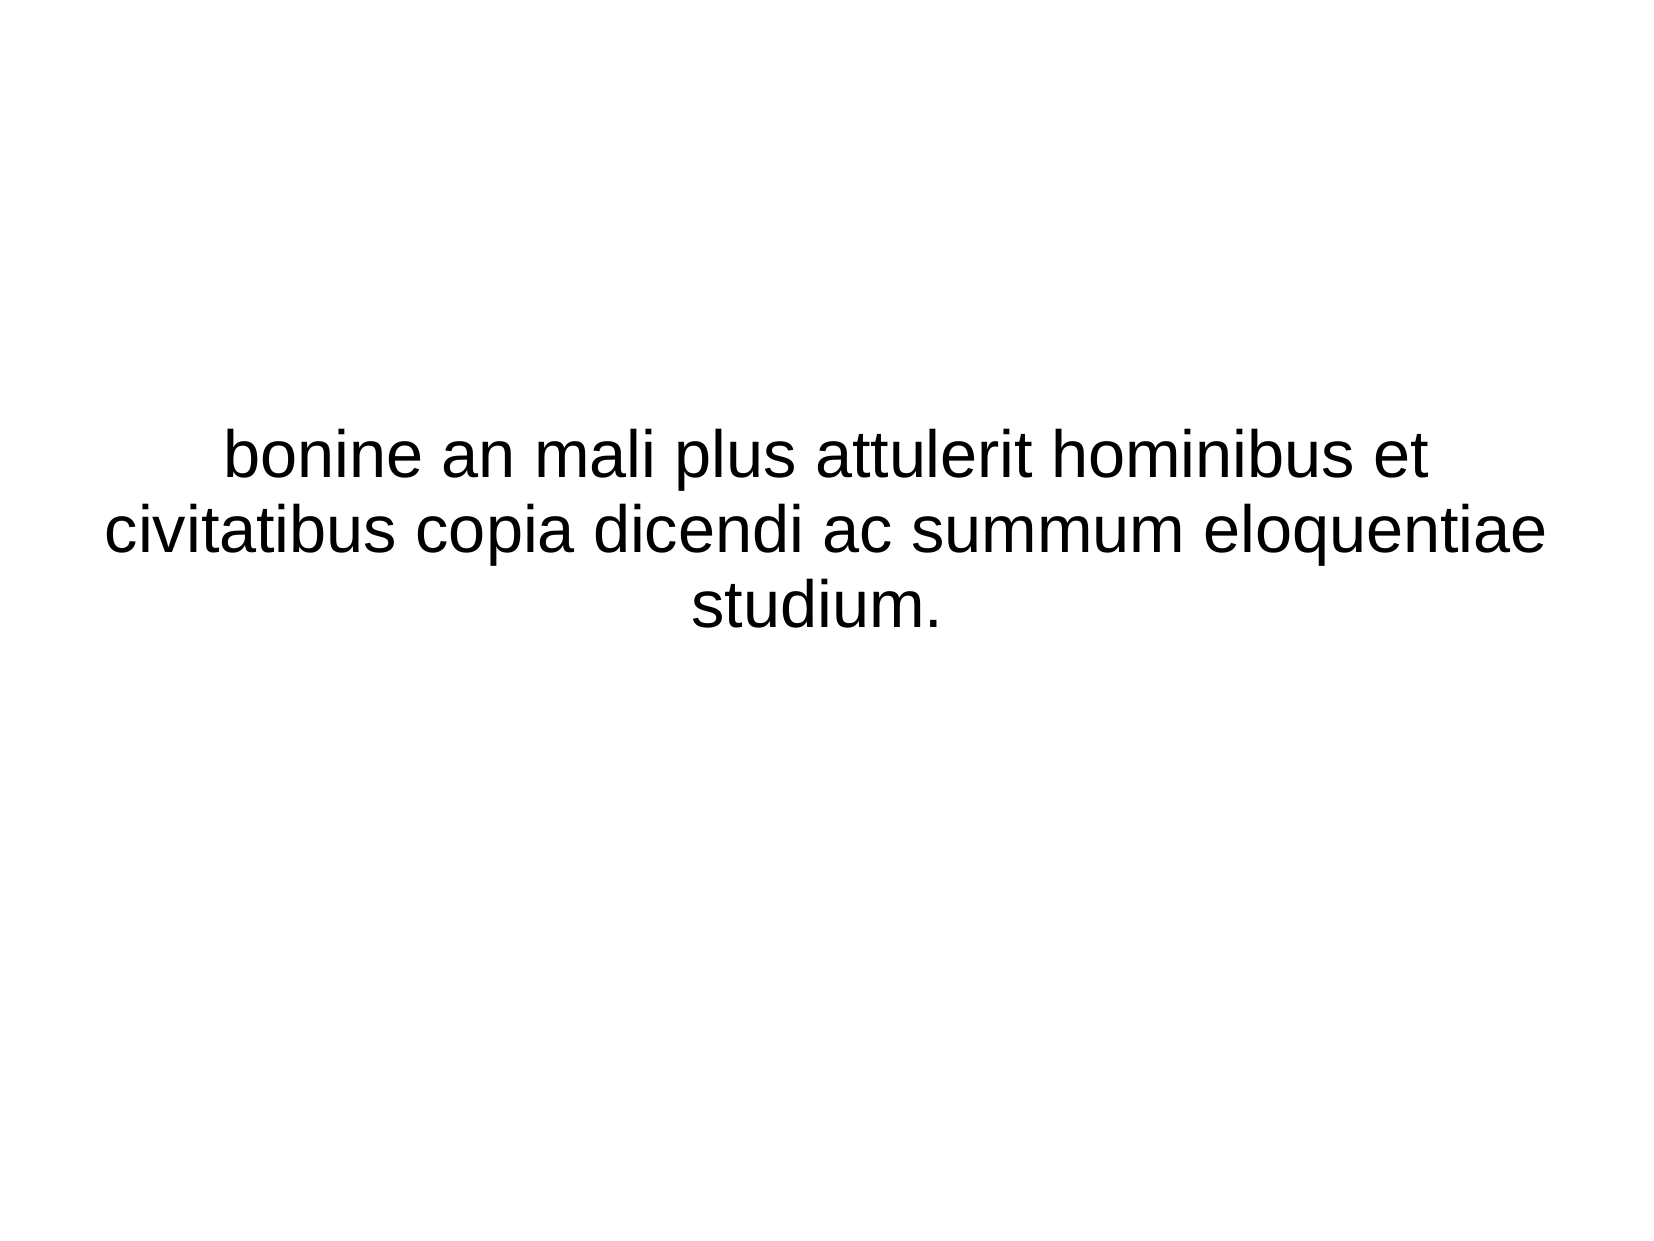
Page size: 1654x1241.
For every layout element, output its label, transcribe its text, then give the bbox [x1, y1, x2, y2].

subtitle bonine an mali plus attulerit hominibus et civitatibus copia dicendi ac summum eloquentiae studium. [82, 49, 1571, 1010]
